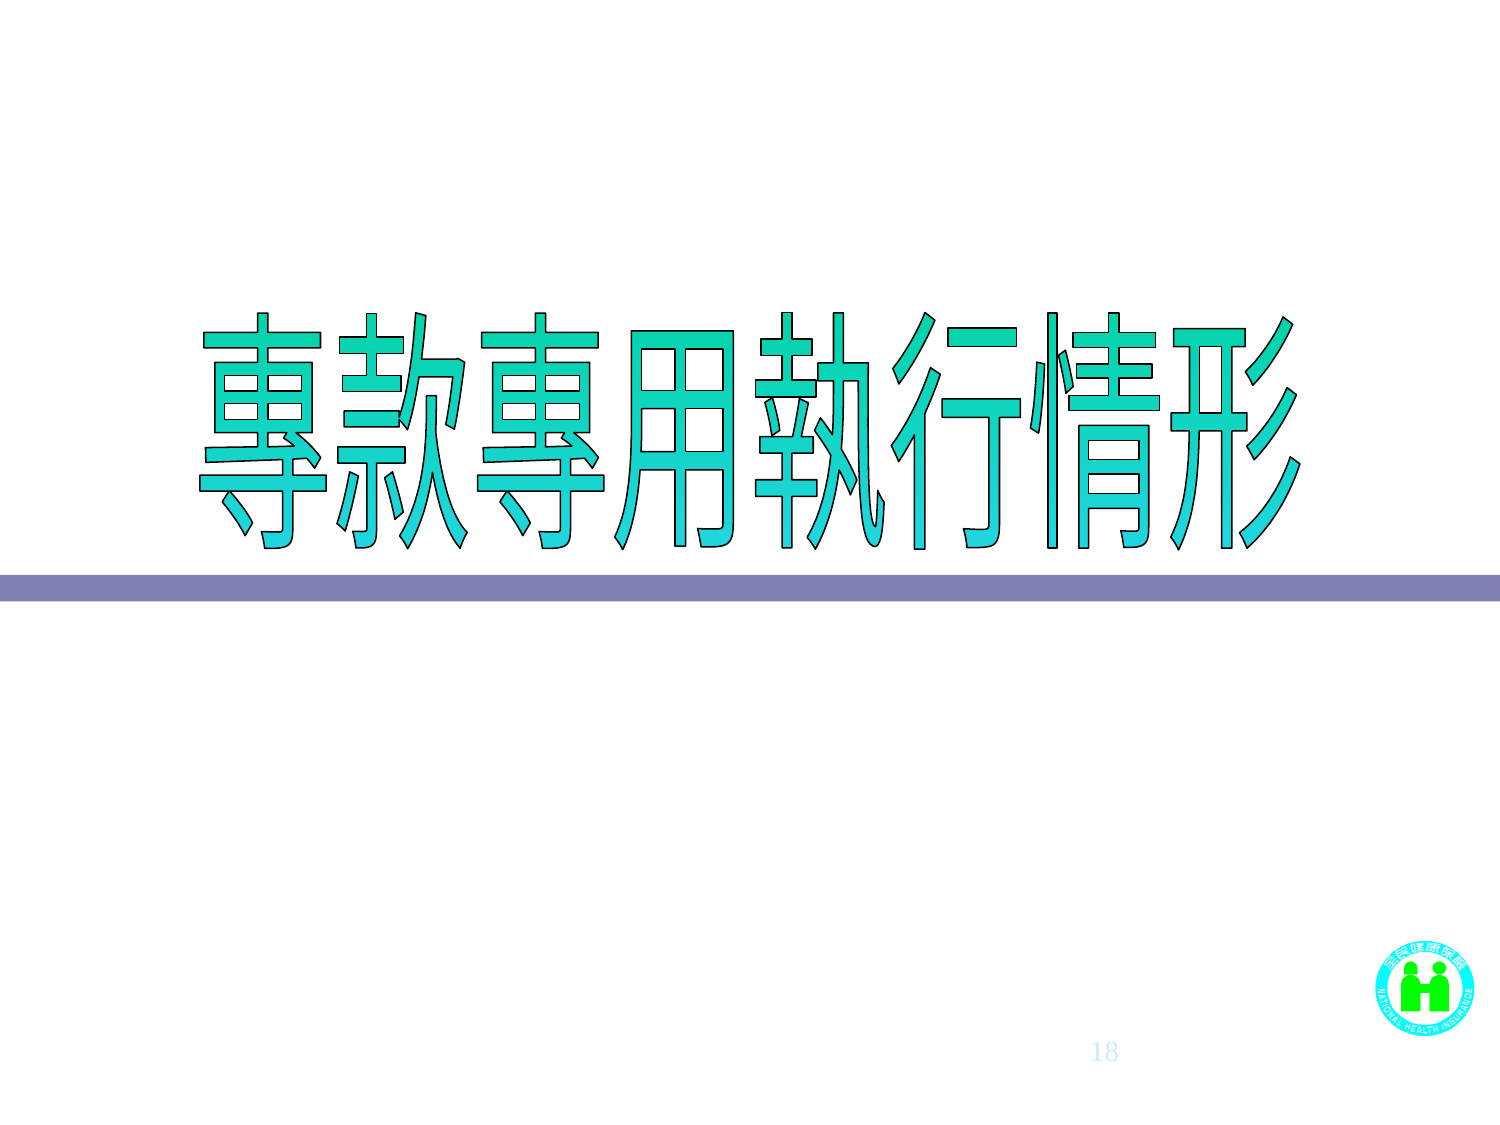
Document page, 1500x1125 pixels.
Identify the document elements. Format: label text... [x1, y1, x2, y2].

text_box 專款專用執行情形 [337, 446, 406, 548]
text_box 專款專用執行情形 [384, 471, 404, 520]
text_box 專款專用執行情形 [1239, 456, 1300, 549]
text_box 專款專用執行情形 [948, 328, 1017, 347]
text_box 專款專用執行情形 [891, 367, 941, 550]
text_box 專款專用執行情形 [1170, 328, 1247, 550]
text_box 專款專用執行情形 [477, 313, 604, 549]
text_box 專款專用執行情形 [1245, 316, 1293, 386]
text_box 專款專用執行情形 [399, 395, 468, 549]
text_box 專款專用執行情形 [1246, 387, 1297, 460]
text_box 專款專用執行情形 [942, 398, 1021, 548]
text_box 專款專用執行情形 [199, 313, 327, 549]
text_box 專款專用執行情形 [339, 313, 404, 392]
text_box 專款專用執行情形 [1047, 312, 1074, 549]
text_box 專款專用執行情形 [892, 312, 935, 384]
text_box 專款專用執行情形 [336, 471, 359, 532]
text_box 專款專用執行情形 [614, 330, 734, 550]
text_box 專款專用執行情形 [755, 312, 885, 550]
text_box 專款專用執行情形 [1068, 312, 1160, 411]
text_box 專款專用執行情形 [1030, 362, 1045, 434]
text_box [1074, 1025, 1388, 1101]
text_box 專款專用執行情形 [344, 312, 465, 430]
text_box 專款專用執行情形 [1078, 425, 1149, 549]
